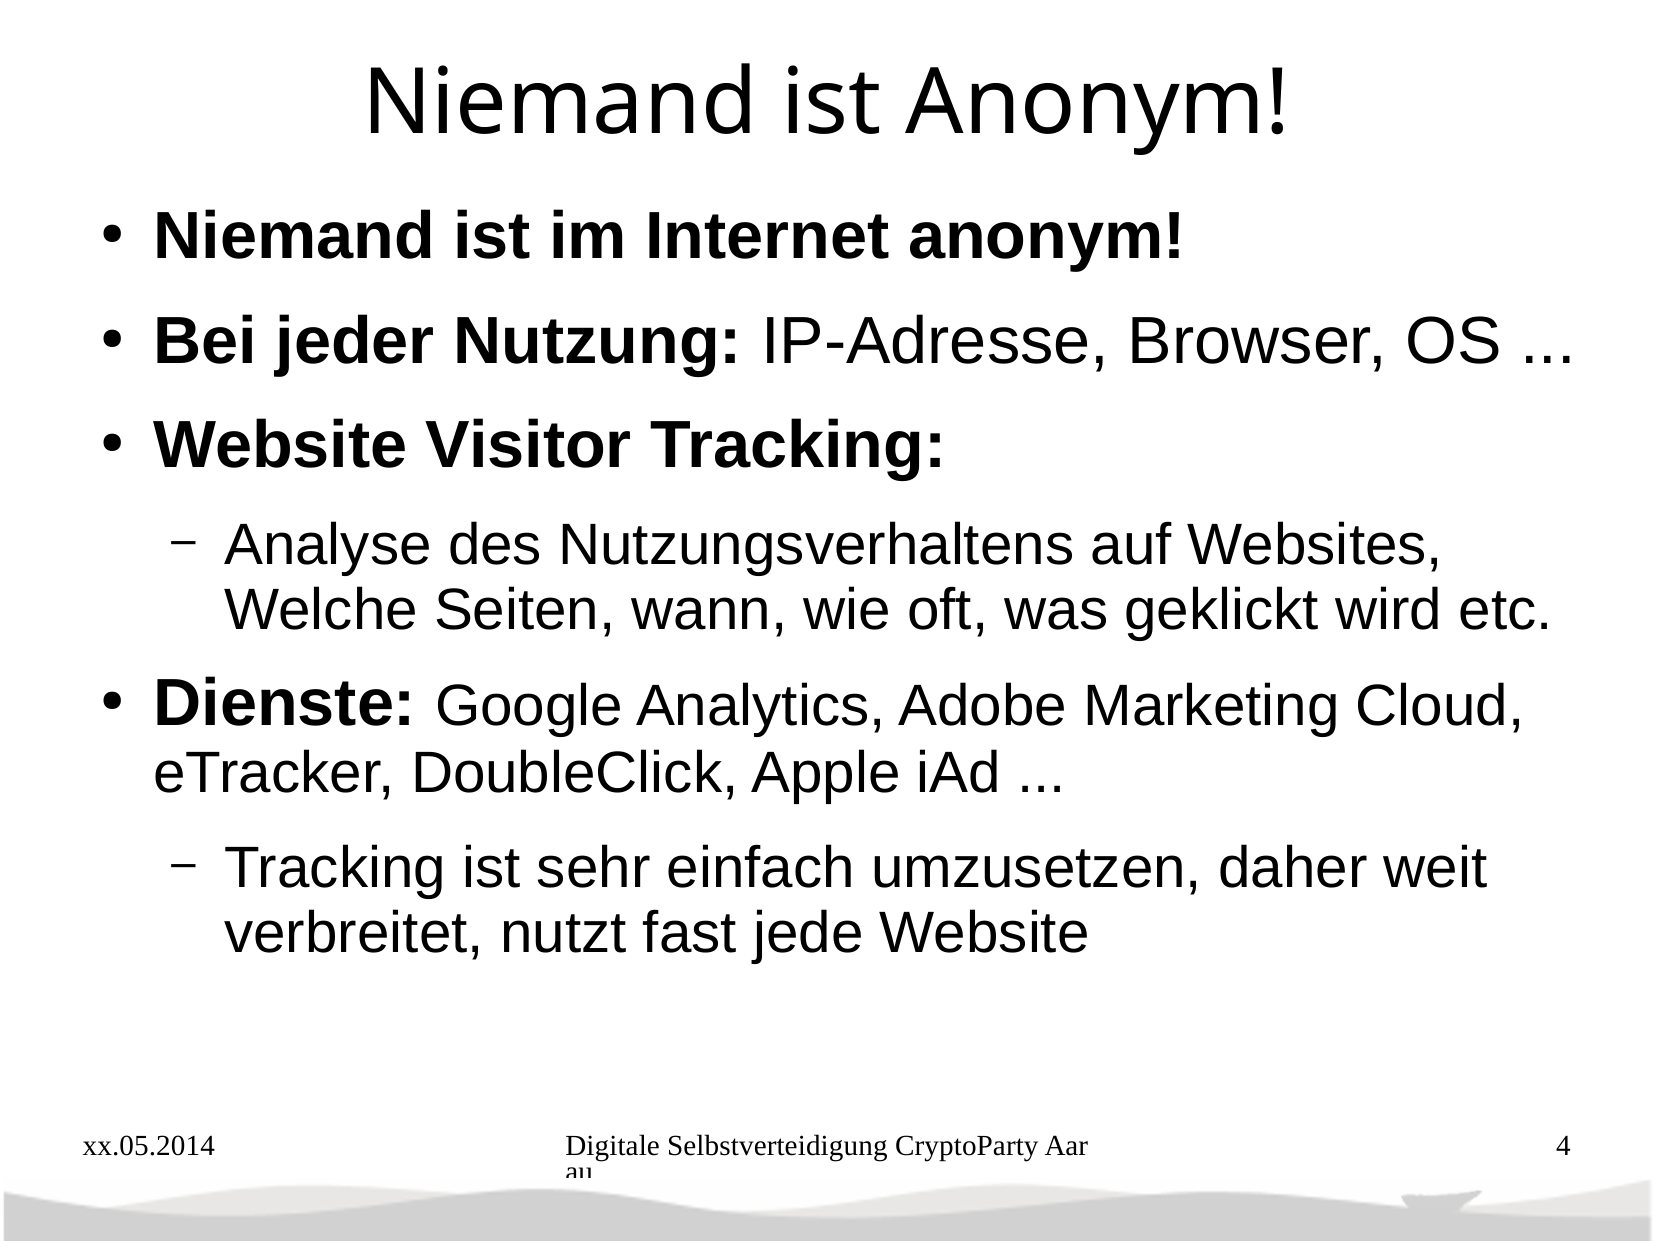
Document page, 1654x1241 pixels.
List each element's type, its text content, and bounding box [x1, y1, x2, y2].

title Niemand ist Anonym! [82, 19, 1571, 178]
list Niemand ist im Internet anonym! Bei jeder Nutzung: IP-Adresse, Browser, OS ... Website Visitor Tracking: Analyse des Nutzungsverhaltens auf Websites, Welche Seiten, wann, wie oft, was geklickt wird etc. Dienste: Google Analytics, Adobe Marketing Cloud, eTracker, DoubleClick, Apple iAd ... Tracking ist sehr einfach umzusetzen, daher weit verbreitet, nutzt fast jede Website [82, 198, 1595, 1058]
picture [3, 1178, 1654, 1241]
